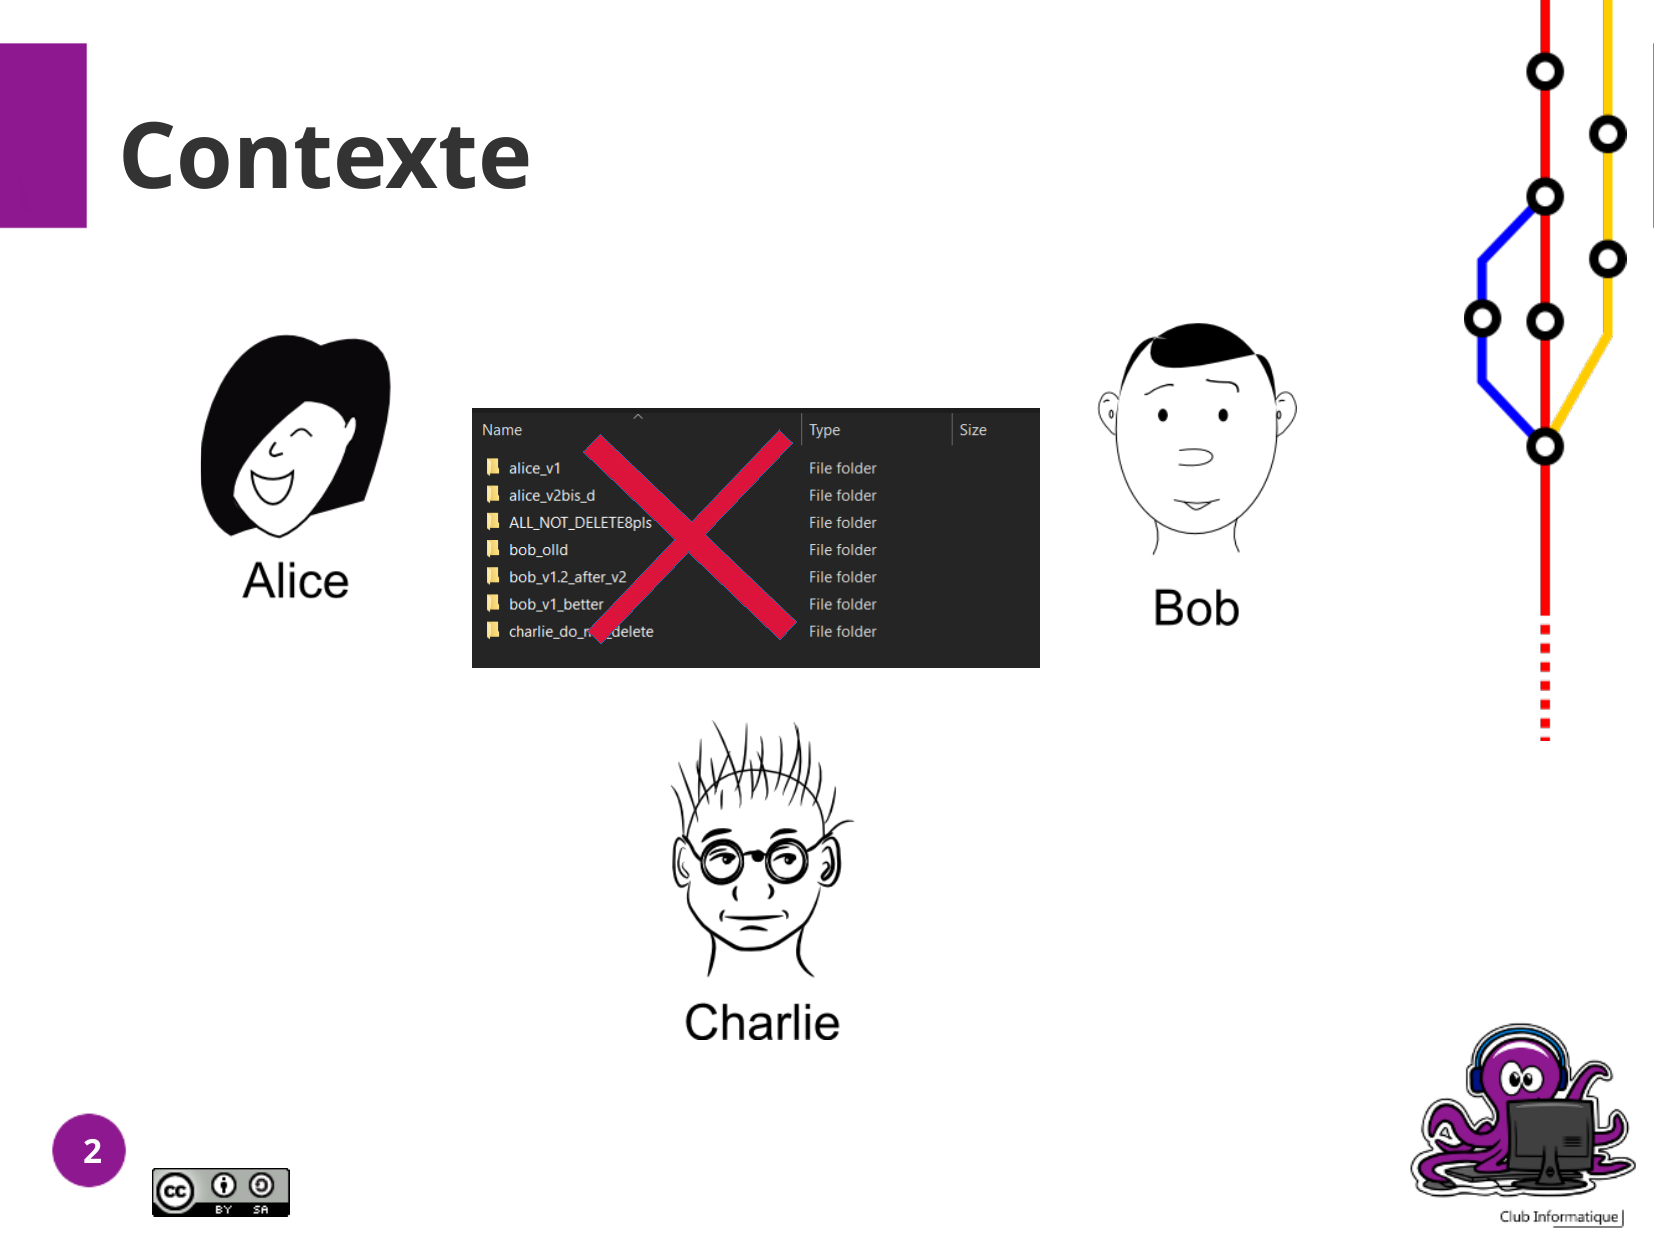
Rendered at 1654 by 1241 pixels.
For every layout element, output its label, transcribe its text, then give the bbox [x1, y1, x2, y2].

text_box [583, 429, 797, 644]
title Contexte [118, 49, 1571, 257]
picture [0, 0, 1654, 1241]
